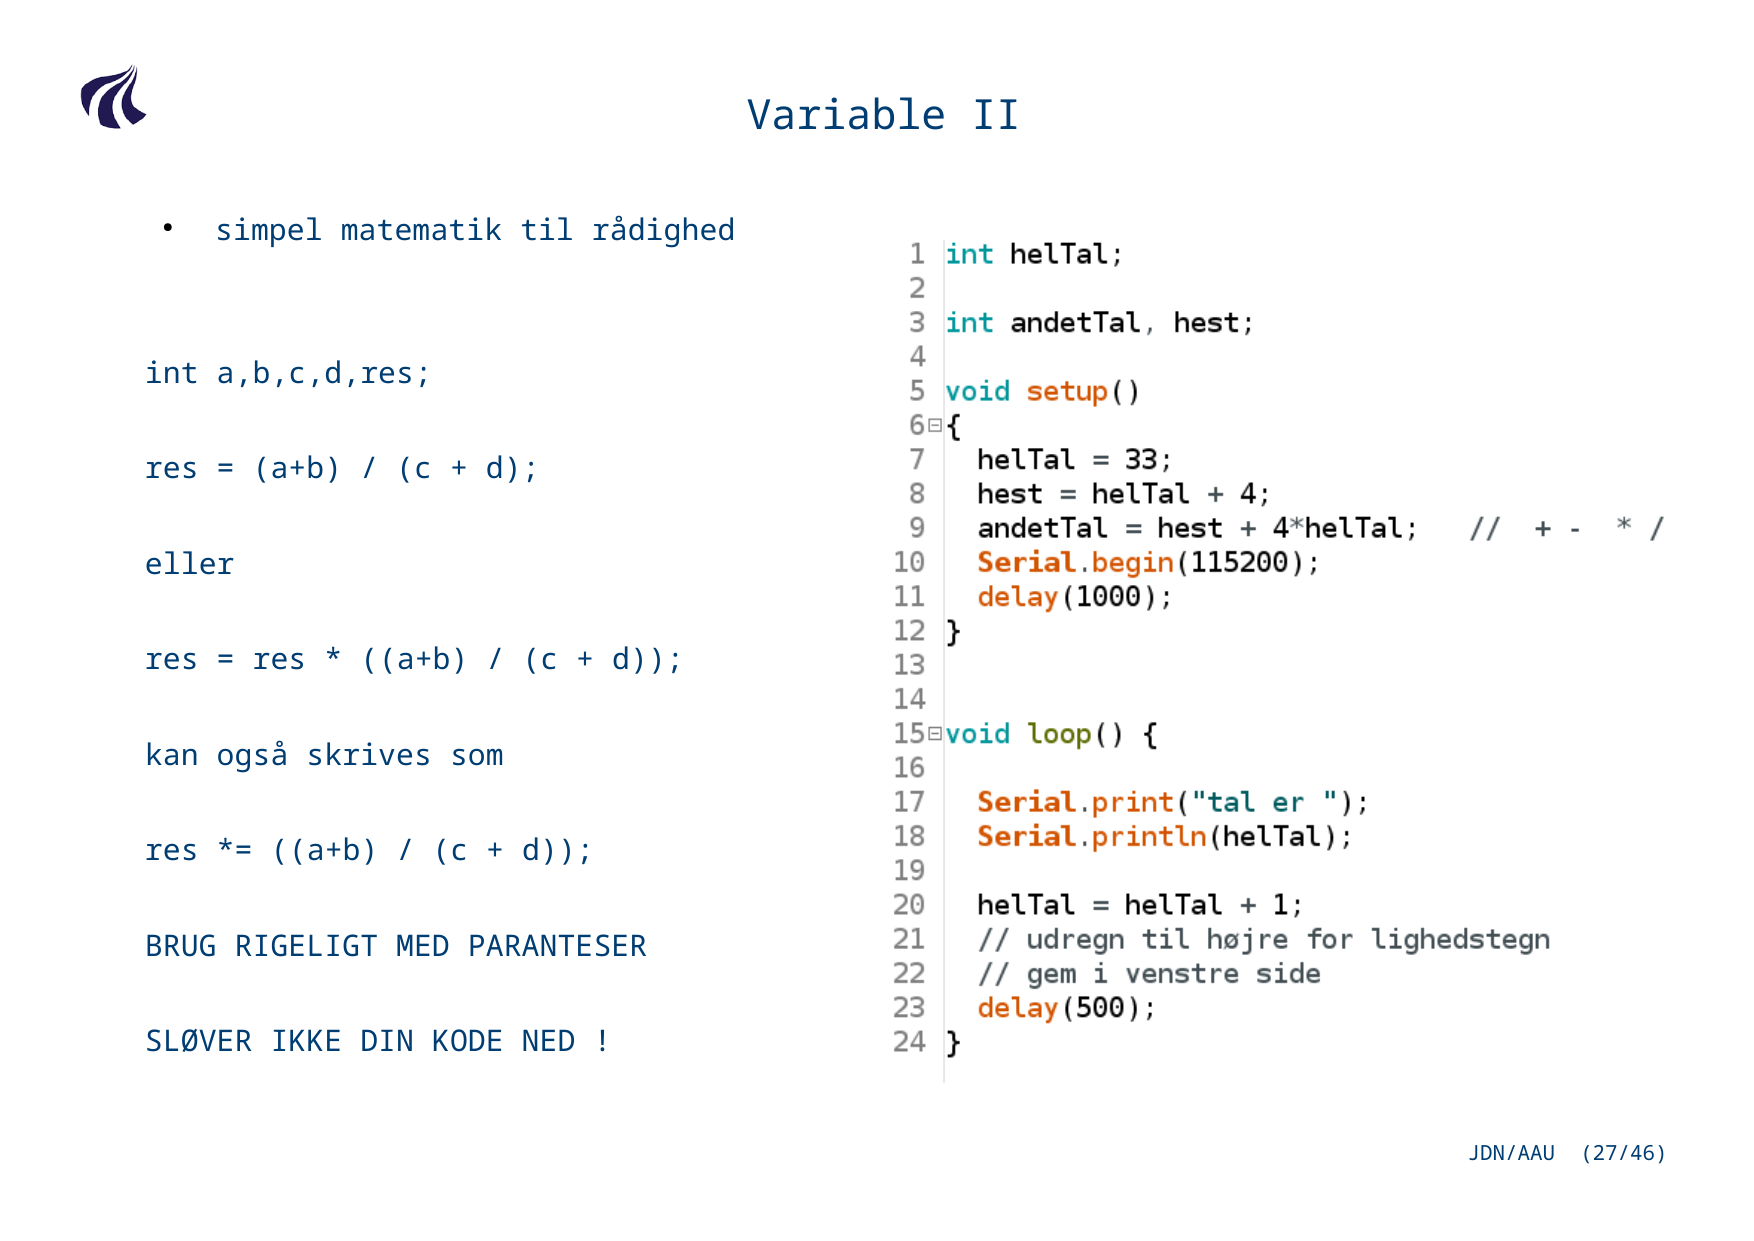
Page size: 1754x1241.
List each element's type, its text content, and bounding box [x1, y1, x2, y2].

list simpel matematik til rådighed int a,b,c,d,res; res = (a+b) / (c + d); eller res = res * ((a+b) / (c + d)); kan også skrives som res *= ((a+b) / (c + d)); BRUG RIGELIGT MED PARANTESER SLØVER IKKE DIN KODE NED ! [144, 208, 1618, 1064]
picture [884, 240, 1716, 1083]
title Variable II [148, 72, 1621, 155]
picture [76, 60, 151, 131]
